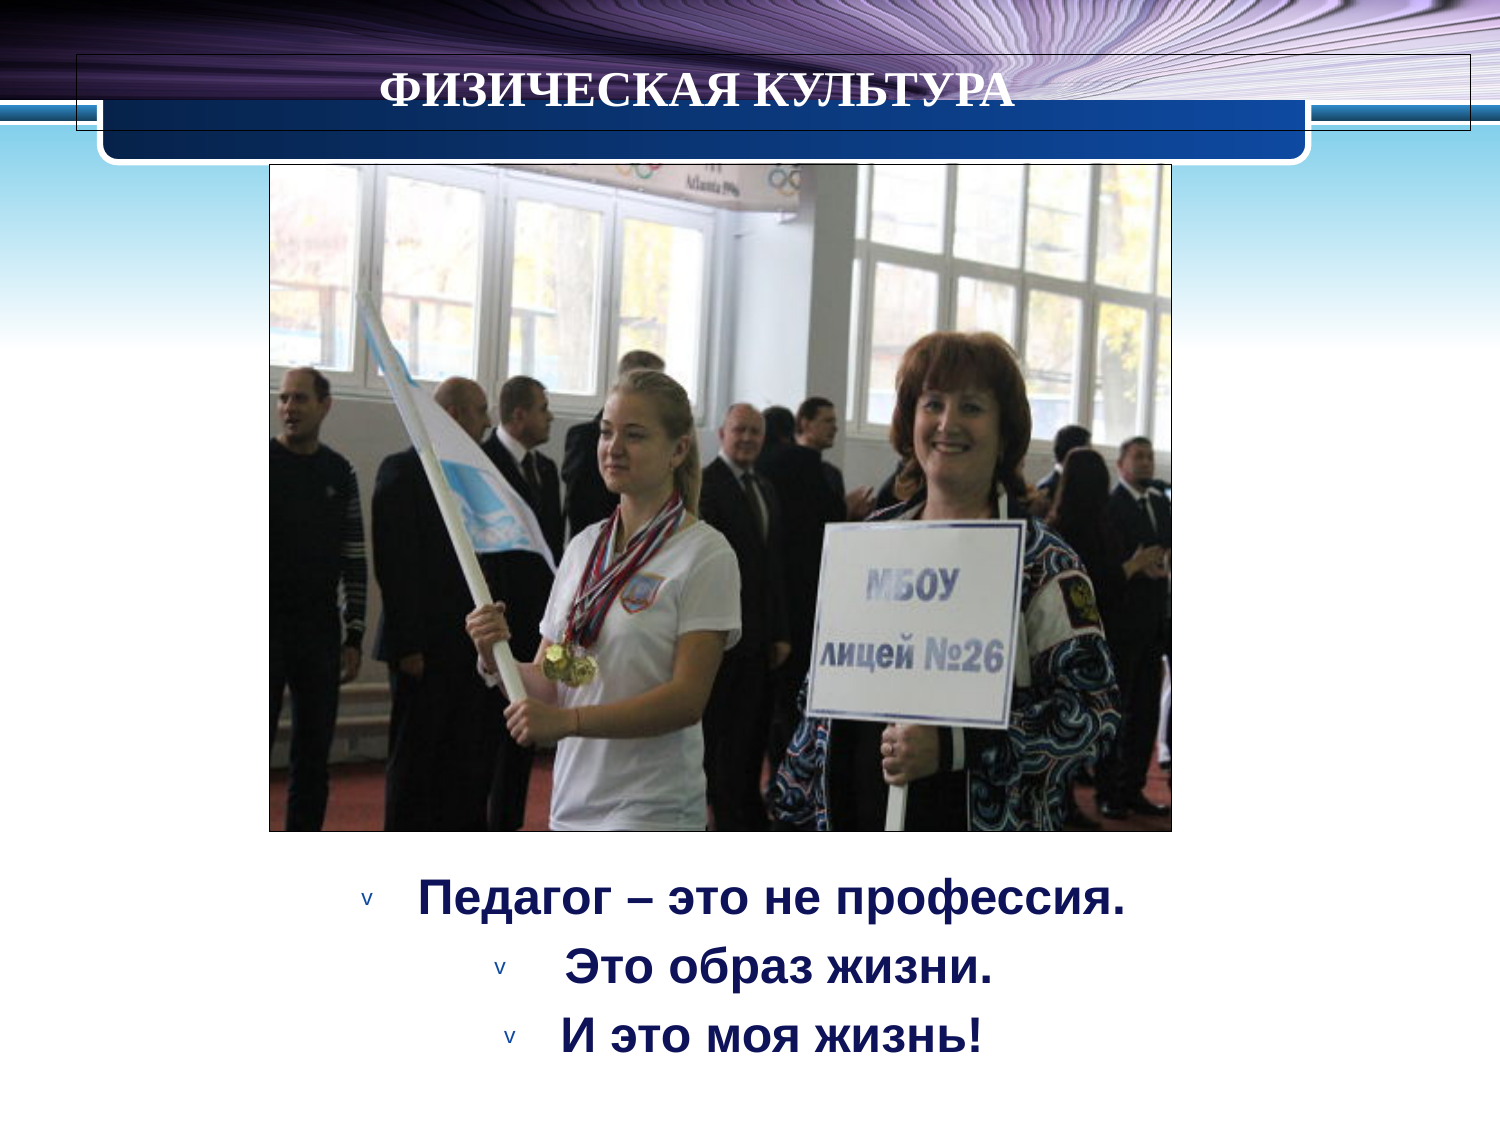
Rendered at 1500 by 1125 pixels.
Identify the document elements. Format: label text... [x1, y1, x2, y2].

picture [0, 0, 1500, 100]
picture [269, 163, 1172, 832]
text_box ФИЗИЧЕСКАЯ КУЛЬТУРА [76, 54, 1471, 131]
list Педагог – это не профессия. Это образ жизни. И это моя жизнь! [294, 773, 1194, 1090]
